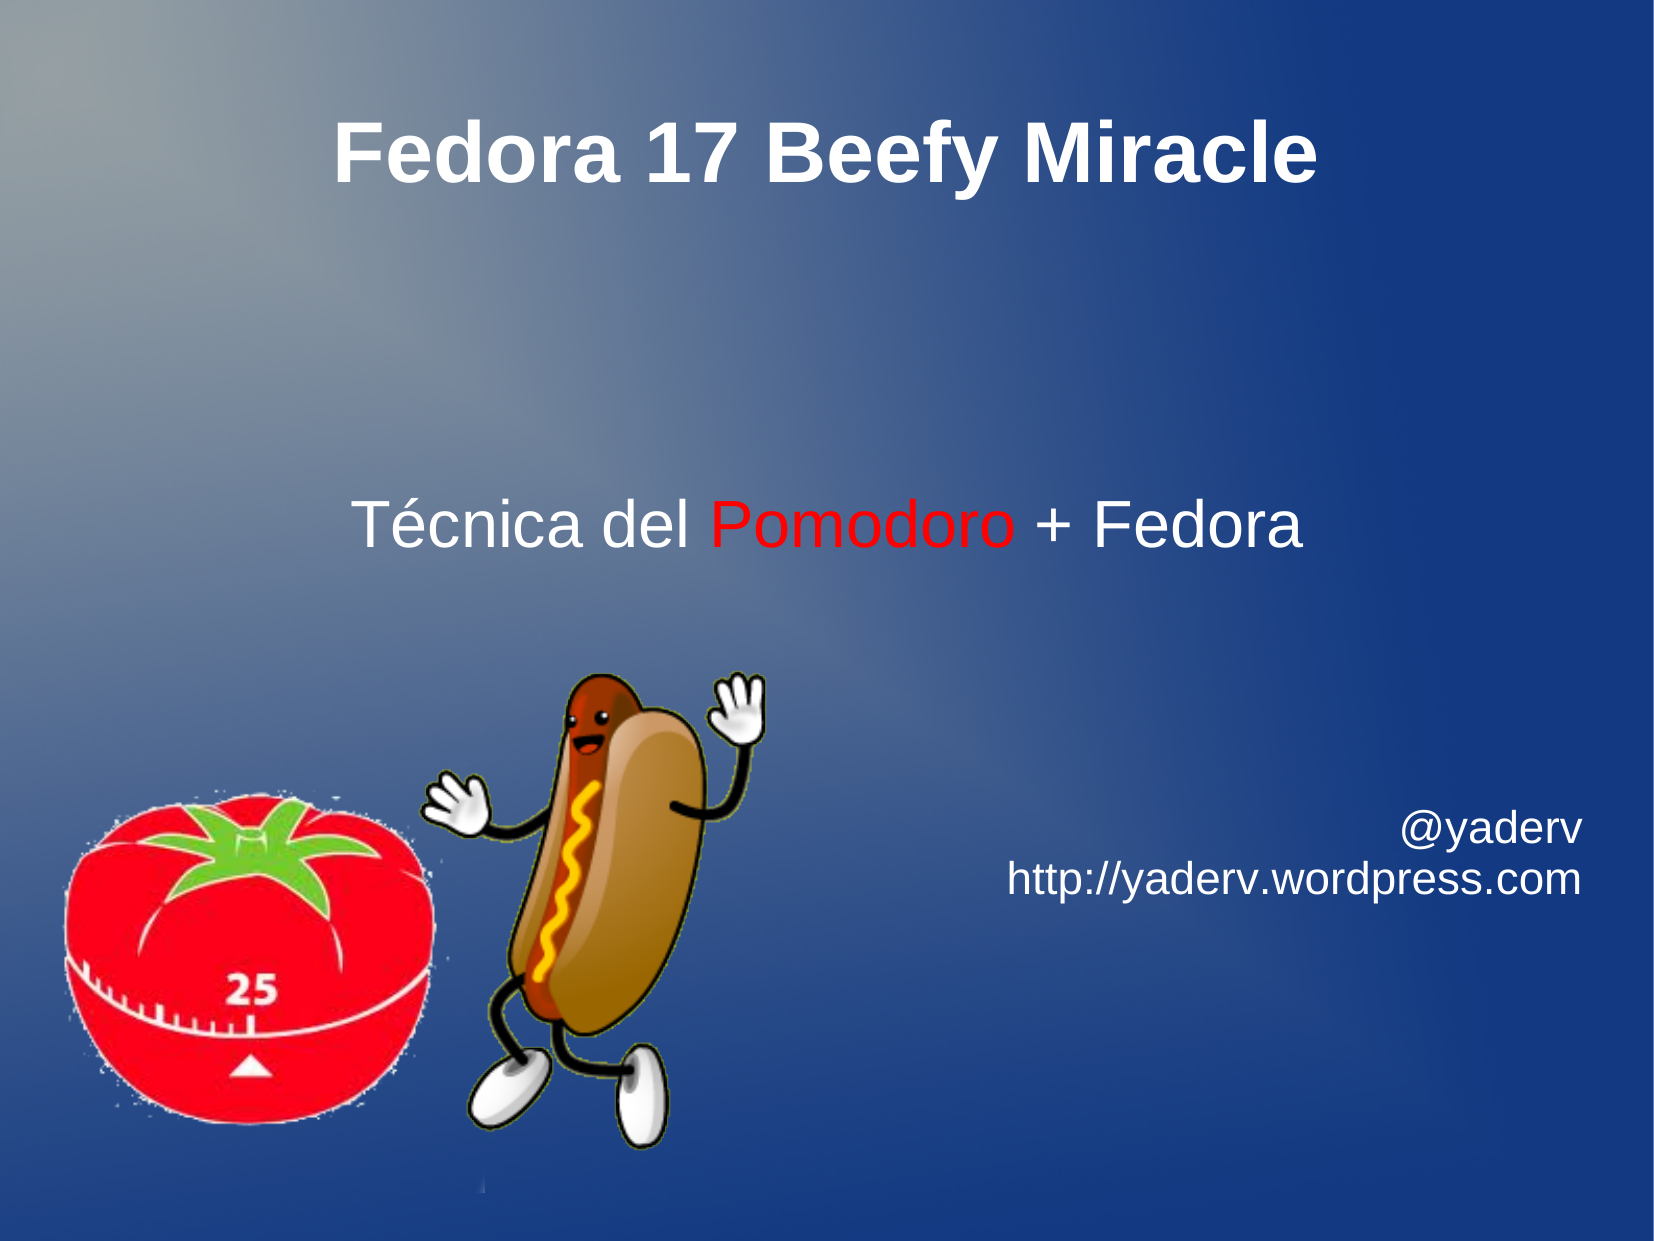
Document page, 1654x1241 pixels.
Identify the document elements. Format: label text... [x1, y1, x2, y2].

title Fedora 17 Beefy Miracle [82, 49, 1571, 257]
text_box @yaderv http://yaderv.wordpress.com [838, 698, 1583, 1134]
picture [0, 0, 1654, 1241]
subtitle Técnica del Pomodoro + Fedora [82, 307, 1571, 743]
